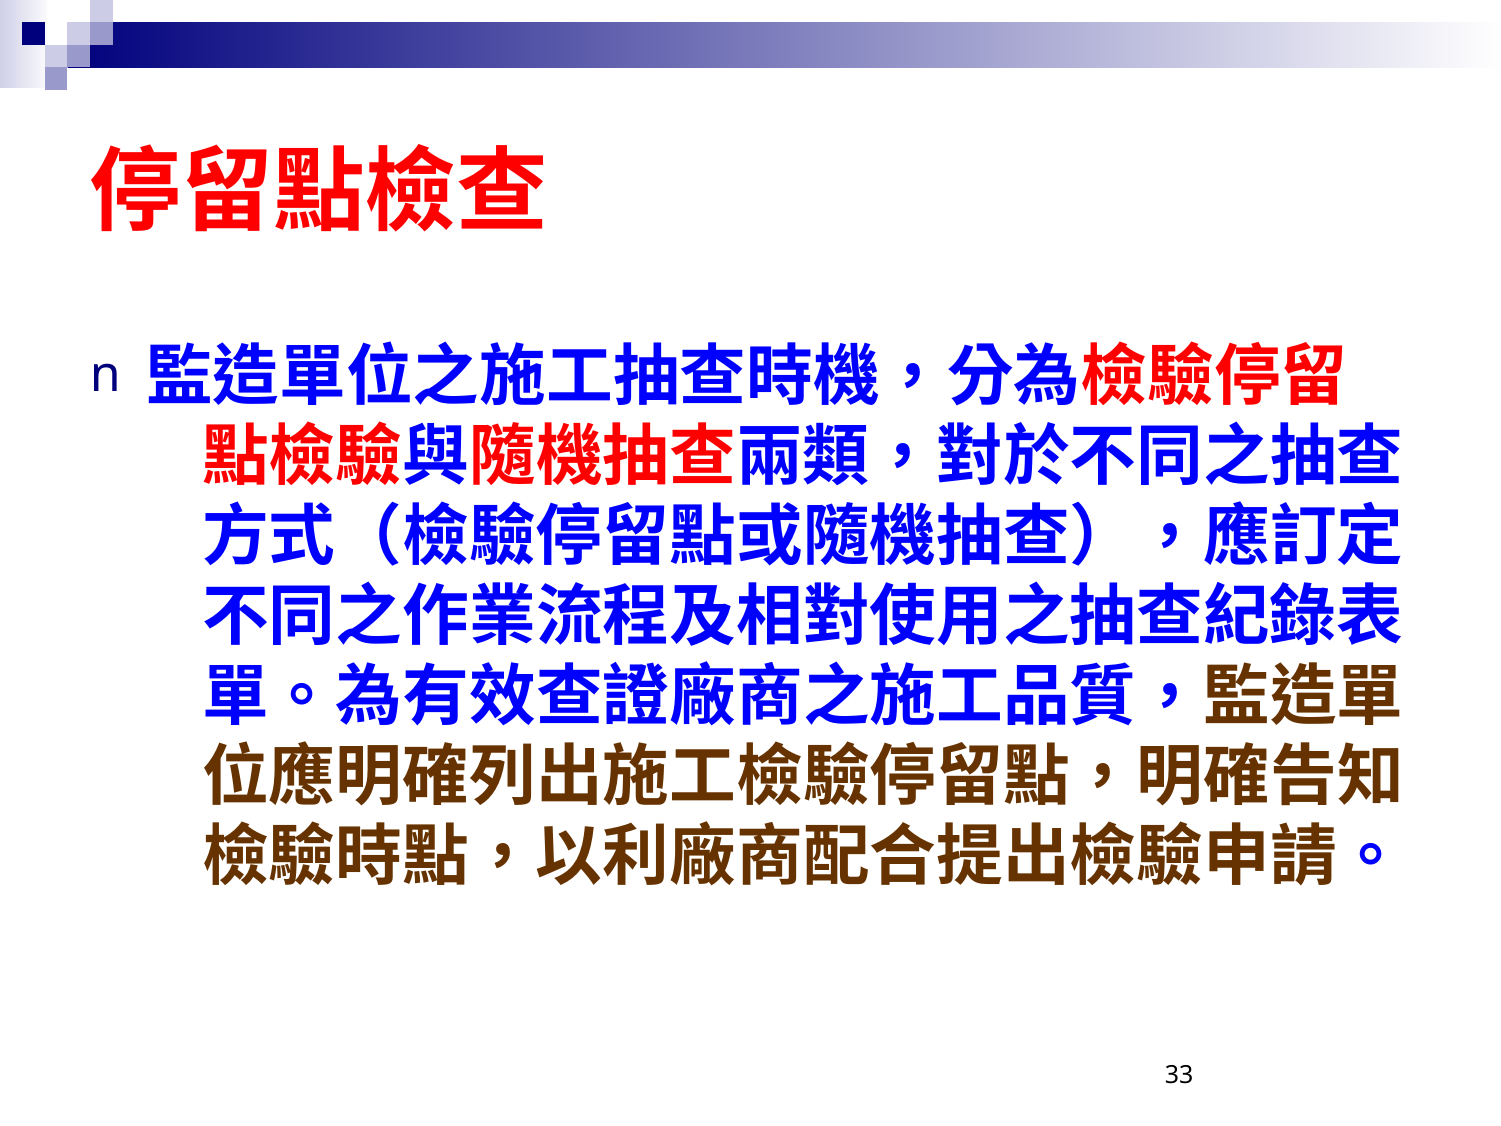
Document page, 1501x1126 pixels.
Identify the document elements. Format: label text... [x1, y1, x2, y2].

text_box [1149, 1025, 1501, 1101]
title 停留點檢查 [74, 75, 1426, 300]
list 監造單位之施工抽查時機，分為檢驗停留點檢驗與隨機抽查兩類，對於不同之抽查方式（檢驗停留點或隨機抽查），應訂定不同之作業流程及相對使用之抽查紀錄表單。為有效查證廠商之施工品質，監造單位應明確列出施工檢驗停留點，明確告知檢驗時點，以利廠商配合提出檢驗申請。 [74, 324, 1426, 964]
